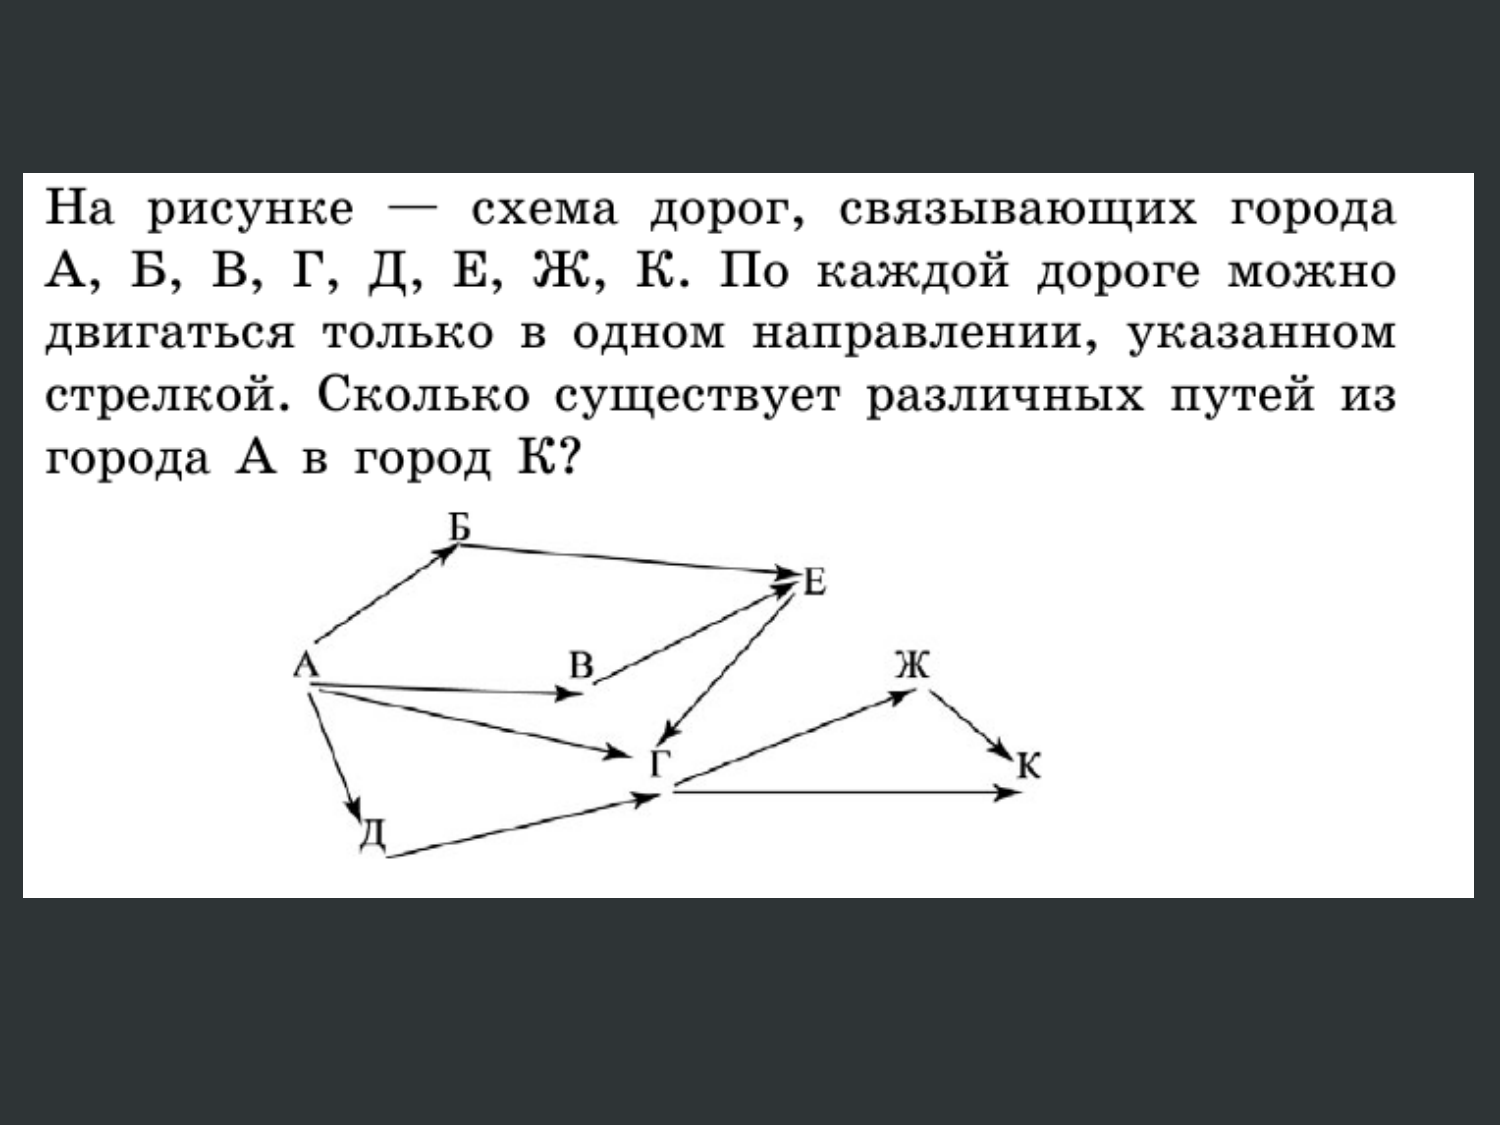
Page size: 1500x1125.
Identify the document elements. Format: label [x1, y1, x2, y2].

picture [23, 173, 1474, 898]
